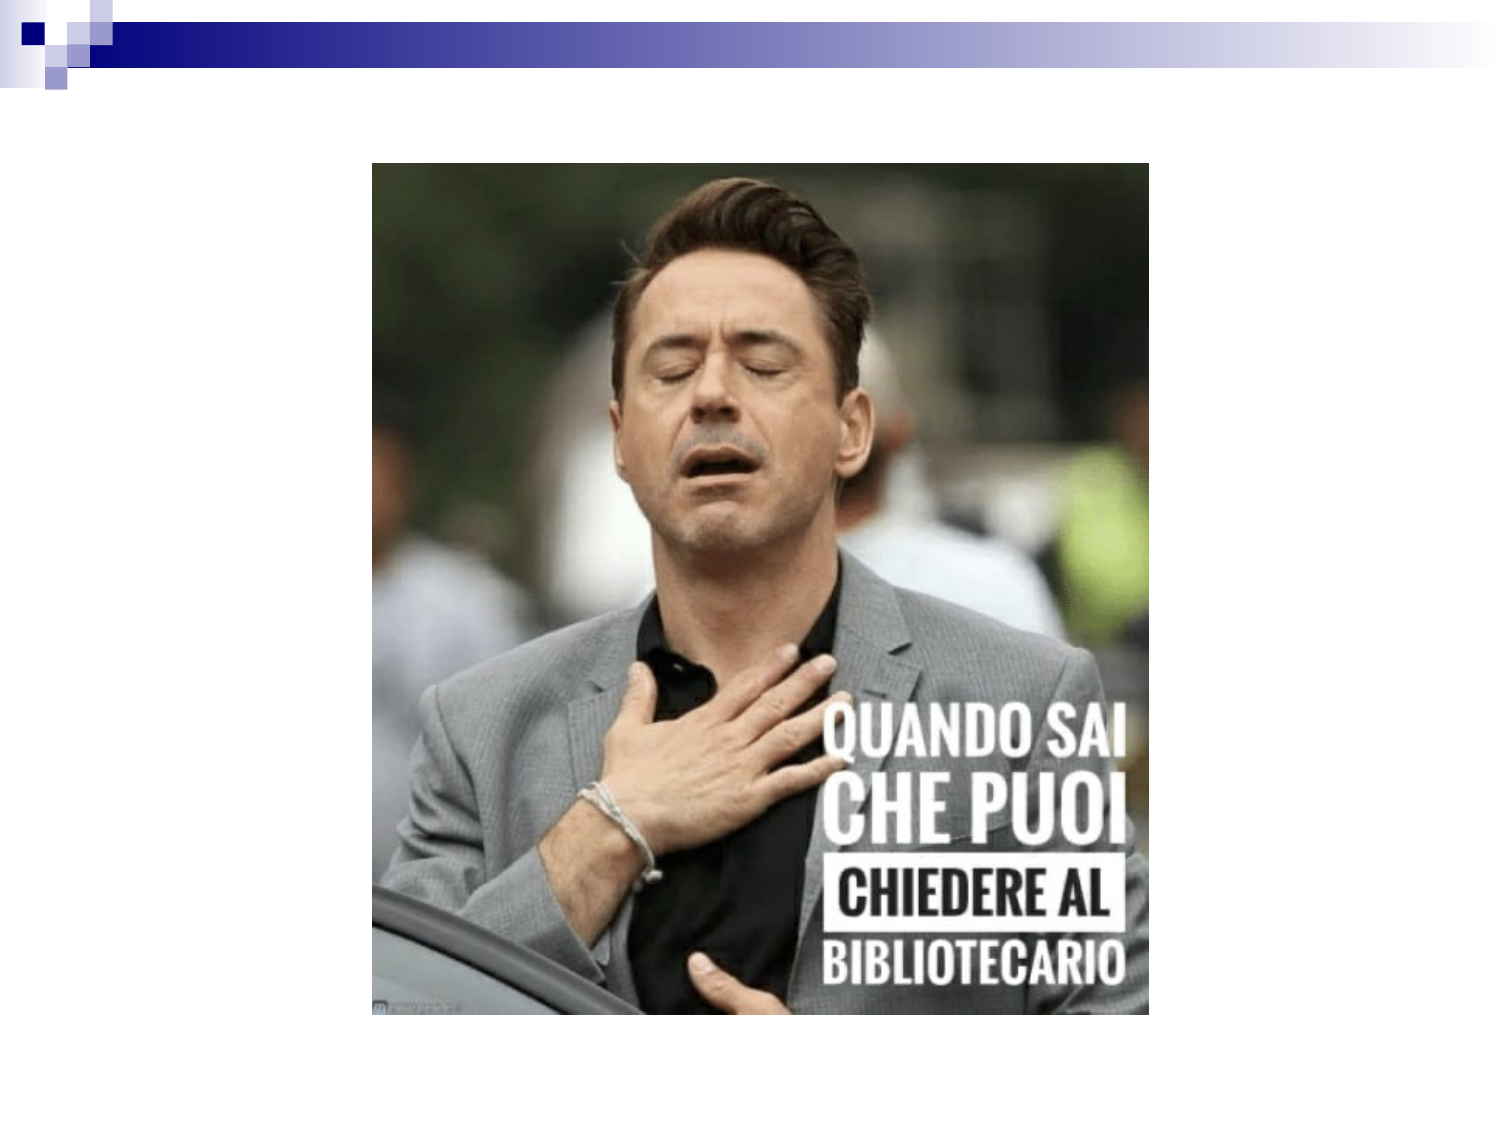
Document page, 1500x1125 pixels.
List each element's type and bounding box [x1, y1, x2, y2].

picture [372, 163, 1149, 1015]
